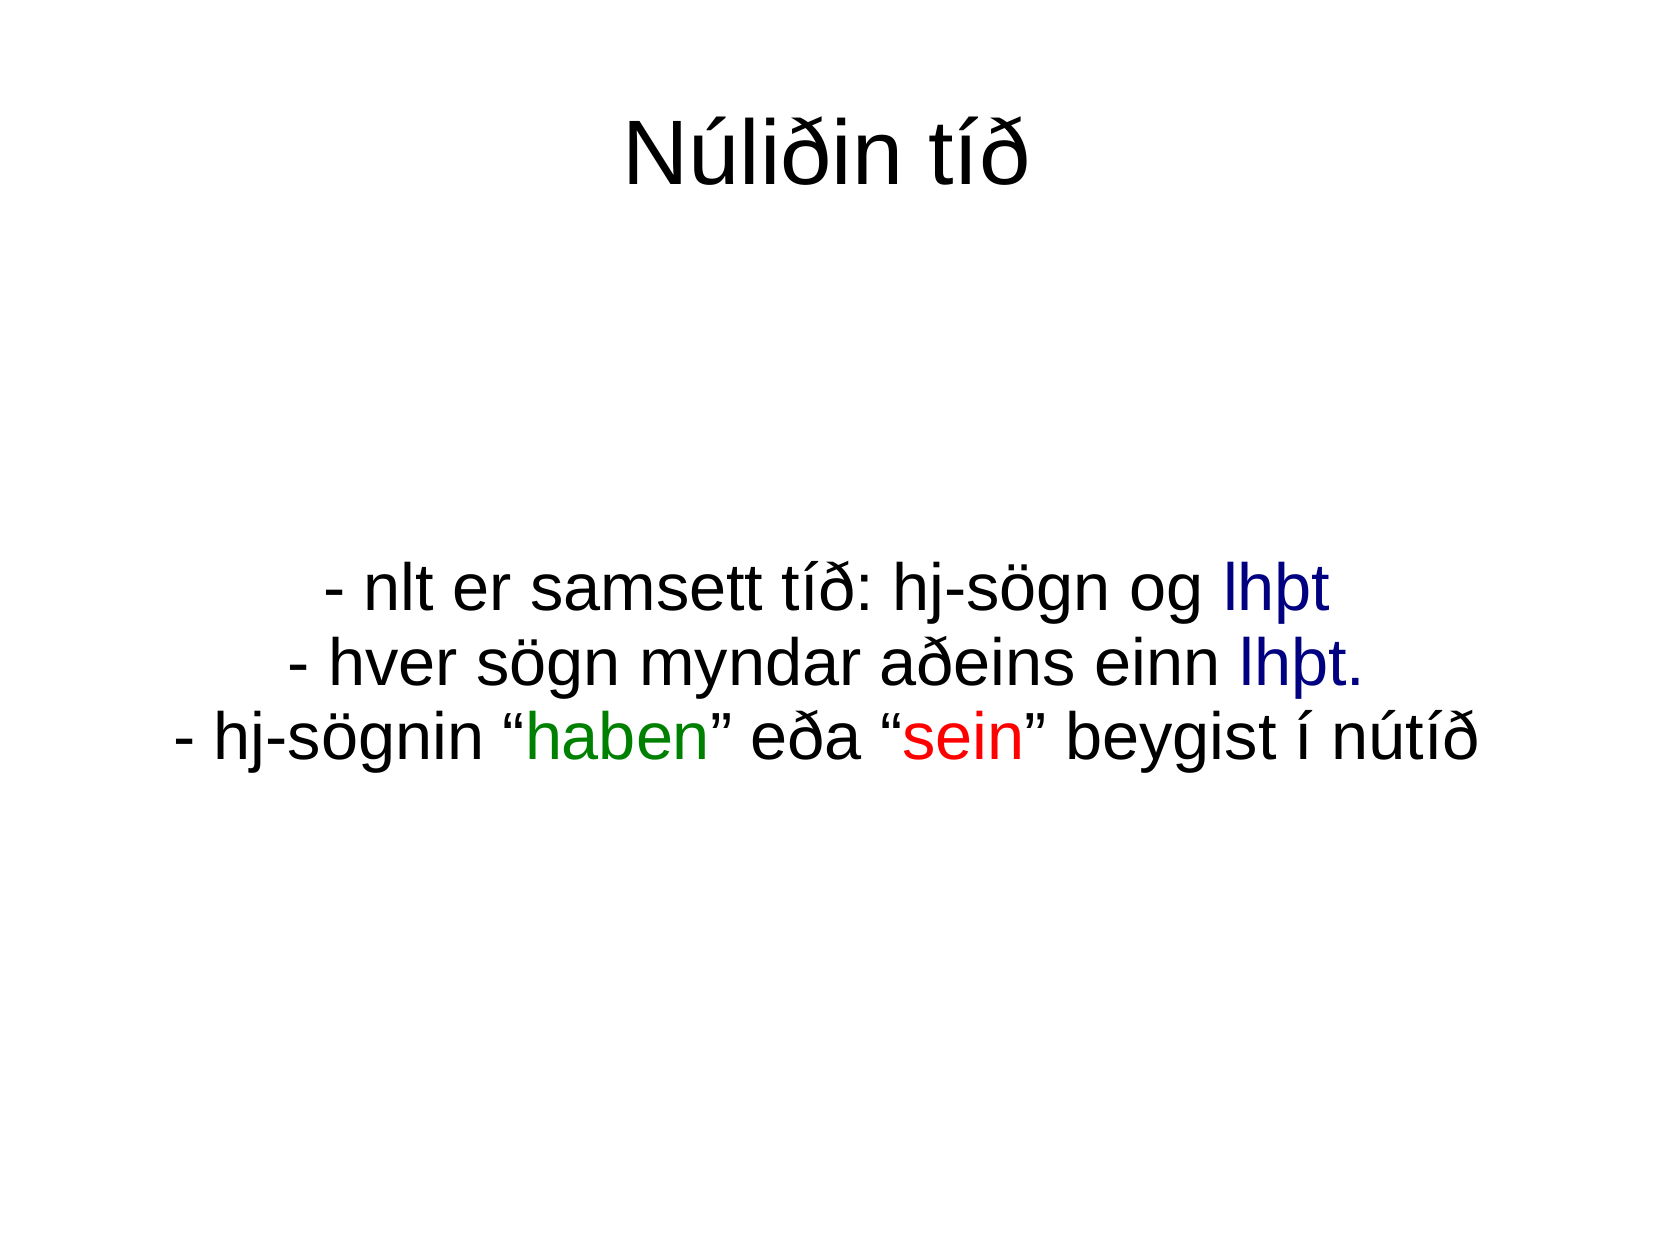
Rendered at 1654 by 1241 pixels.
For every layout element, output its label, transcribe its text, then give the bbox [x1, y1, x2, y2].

title Núliðin tíð [82, 56, 1571, 250]
subtitle - nlt er samsett tíð: hj-sögn og lhþt - hver sögn myndar aðeins einn lhþt. - hj-sögnin “haben” eða “sein” beygist í nútíð [82, 297, 1571, 1102]
